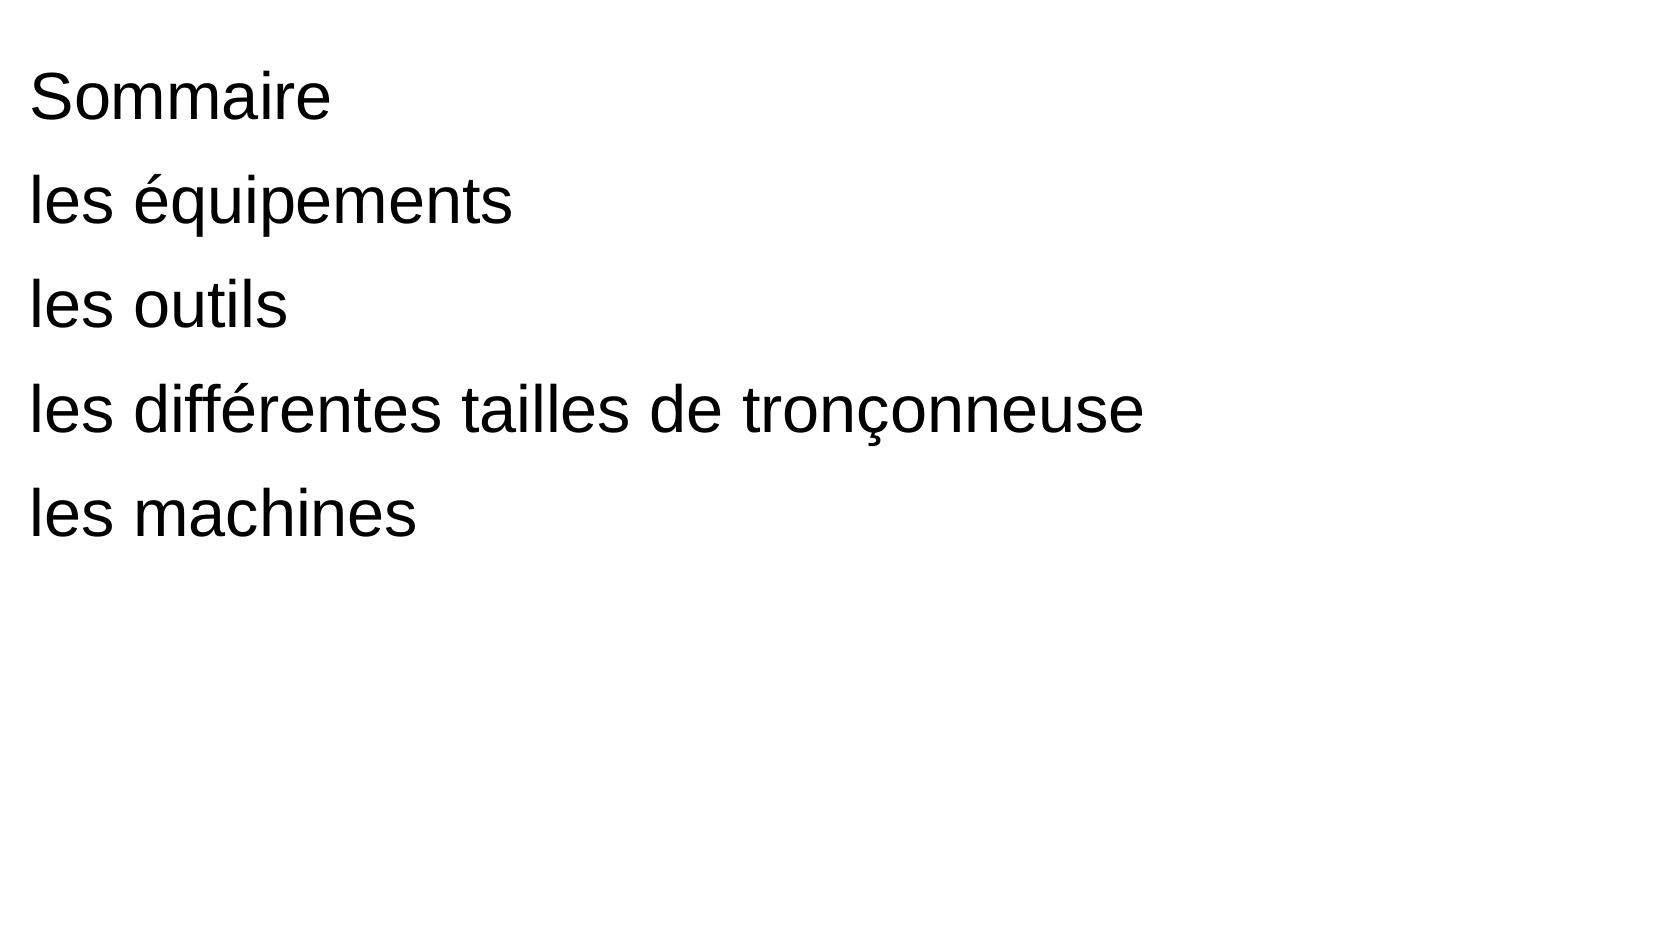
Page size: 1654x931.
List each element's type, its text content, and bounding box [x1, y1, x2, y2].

list Sommaire les équipements les outils les différentes tailles de tronçonneuse les machines [29, 59, 1571, 758]
